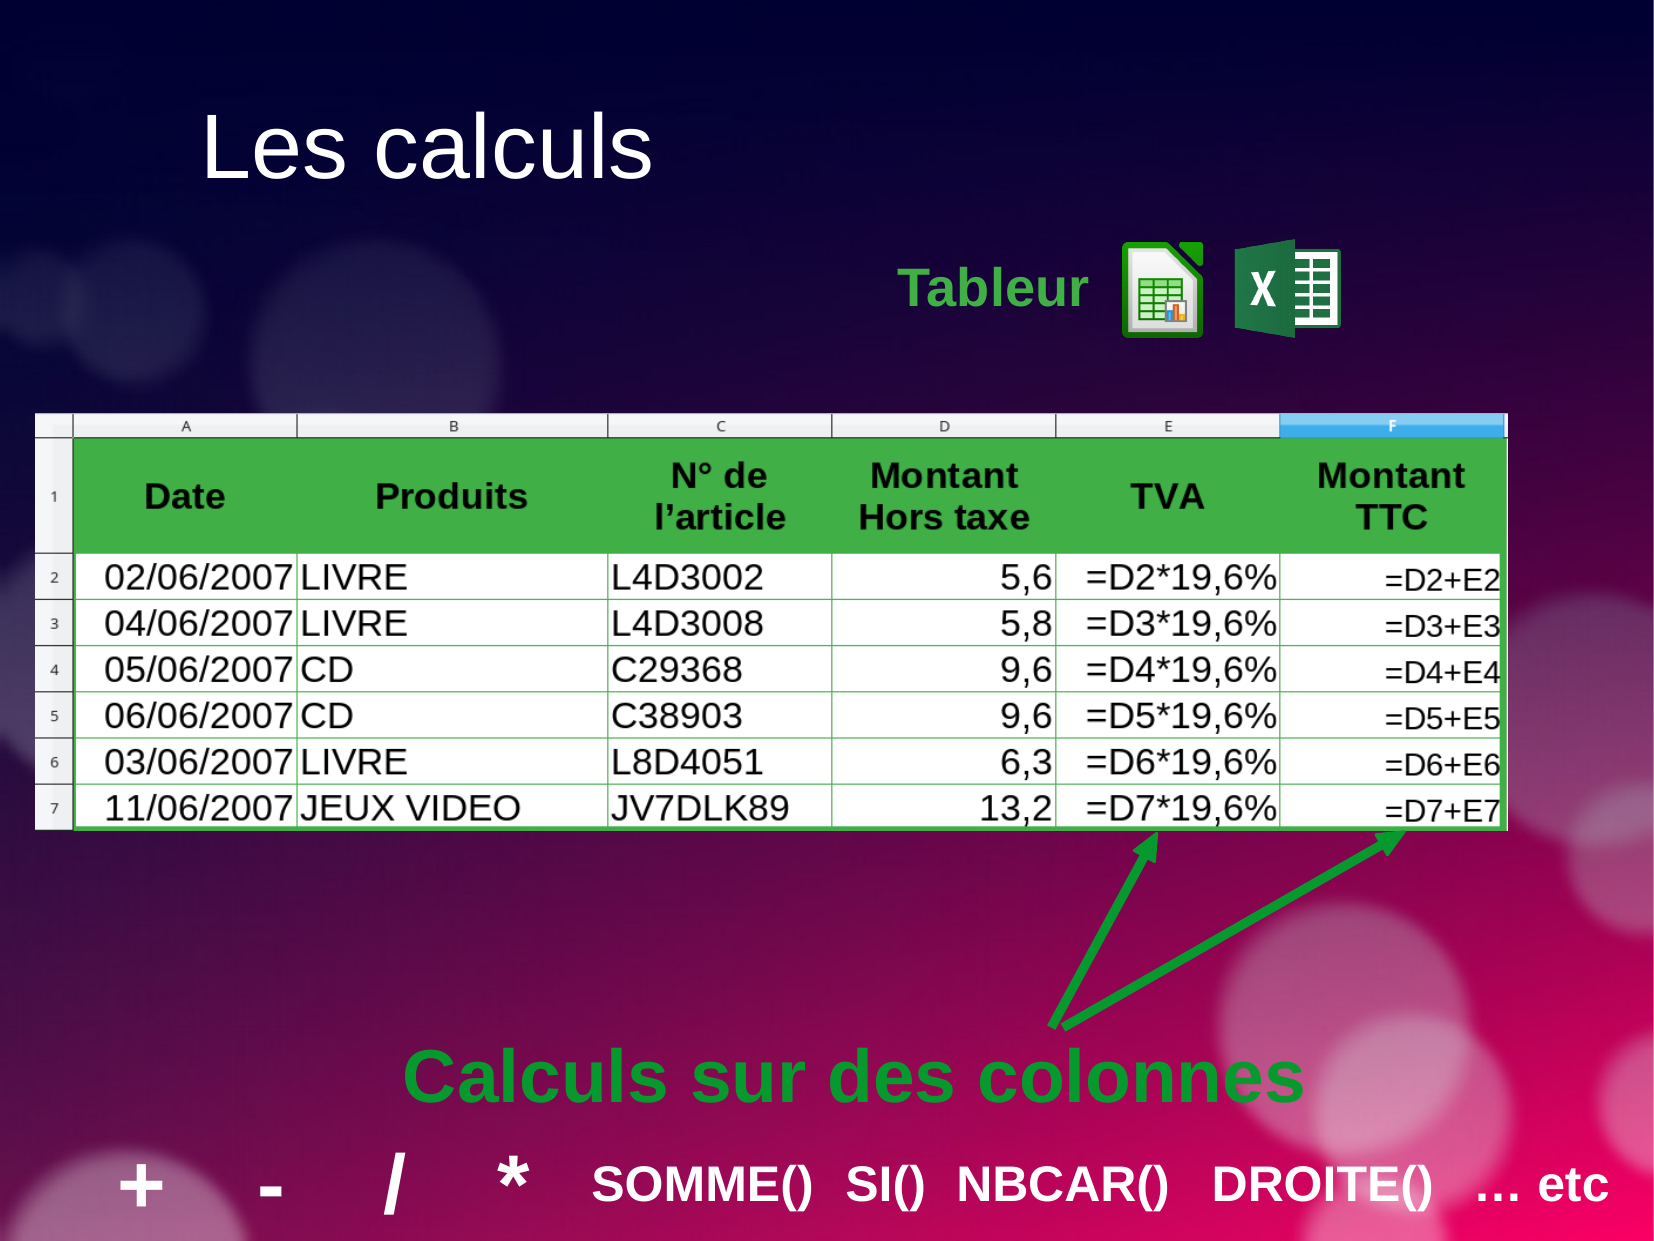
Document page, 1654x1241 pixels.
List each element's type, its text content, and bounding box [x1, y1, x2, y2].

picture [0, 0, 1654, 1241]
picture [1122, 242, 1203, 338]
text_box * [460, 1133, 567, 1235]
text_box SI() [832, 1133, 939, 1235]
text_box SOMME() [649, 1133, 756, 1235]
text_box … etc [1488, 1133, 1595, 1235]
text_box NBCAR() [1009, 1133, 1117, 1235]
text_box / [342, 1133, 449, 1235]
picture [1222, 224, 1353, 353]
title Tableur [897, 183, 1654, 391]
text_box - [218, 1133, 325, 1235]
text_box DROITE() [1269, 1133, 1376, 1235]
text_box + [88, 1133, 195, 1235]
title Les calculs [200, 44, 1430, 250]
text_box Calculs sur des colonnes [388, 1027, 1512, 1127]
